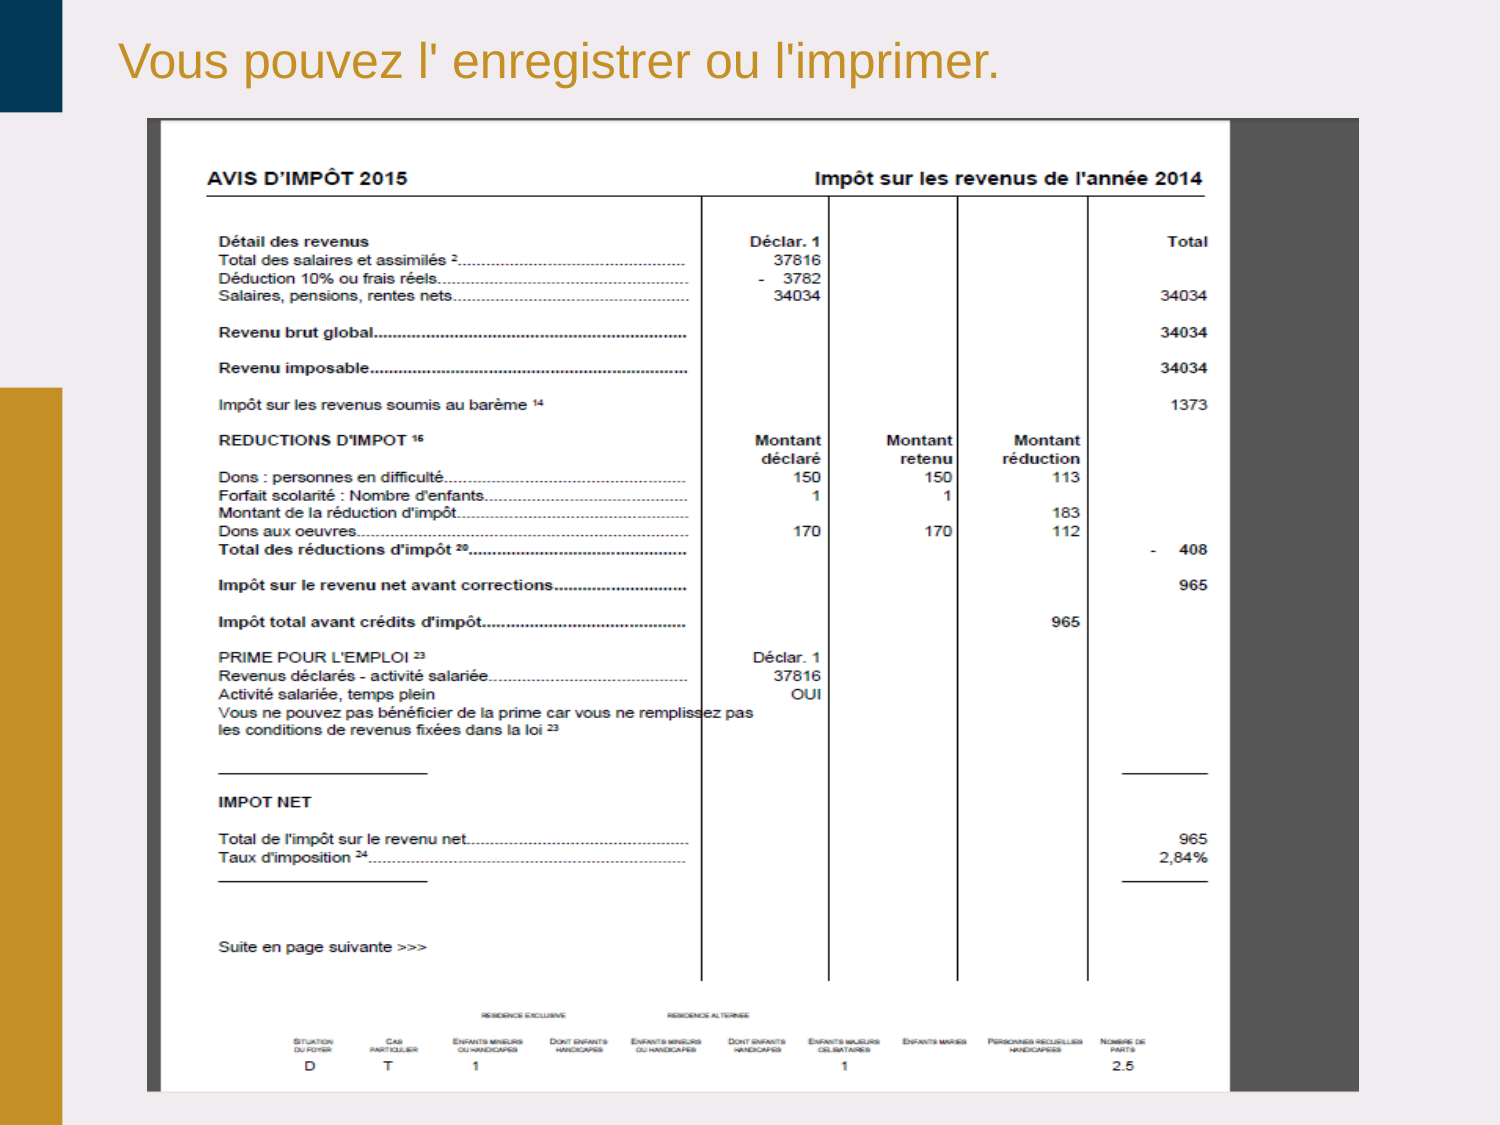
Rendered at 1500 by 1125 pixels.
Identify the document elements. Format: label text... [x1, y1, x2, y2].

picture [147, 118, 1359, 1093]
title Vous pouvez l' enregistrer ou l'imprimer. [118, 7, 1275, 119]
